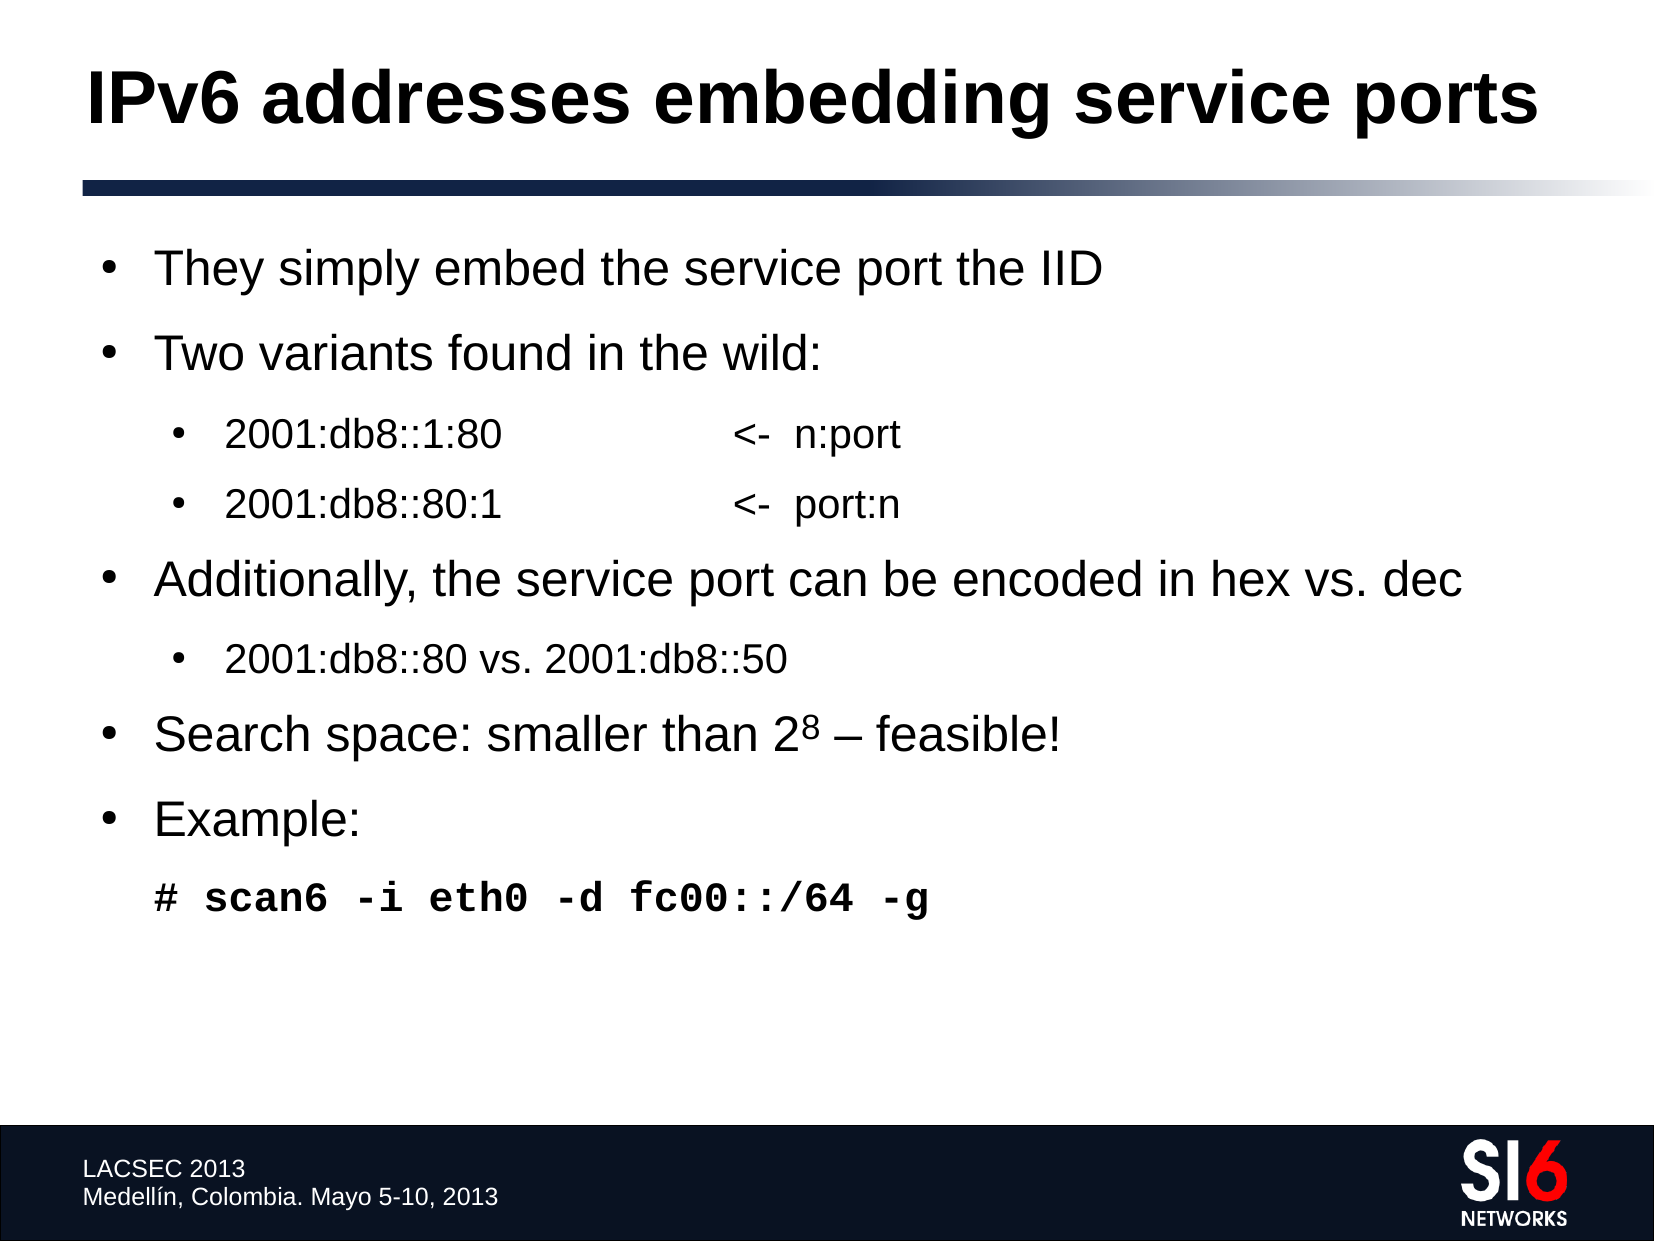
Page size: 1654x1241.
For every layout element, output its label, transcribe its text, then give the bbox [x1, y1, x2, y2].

list They simply embed the service port the IID Two variants found in the wild: 2001:db8::1:80 <- n:port 2001:db8::80:1 <- port:n Additionally, the service port can be encoded in hex vs. dec 2001:db8::80 vs. 2001:db8::50 Search space: smaller than 28 – feasible! Example: # scan6 -i eth0 -d fc00::/64 -g [82, 240, 1571, 1059]
picture [1461, 1139, 1567, 1226]
title IPv6 addresses embedding service ports [86, 30, 1576, 166]
